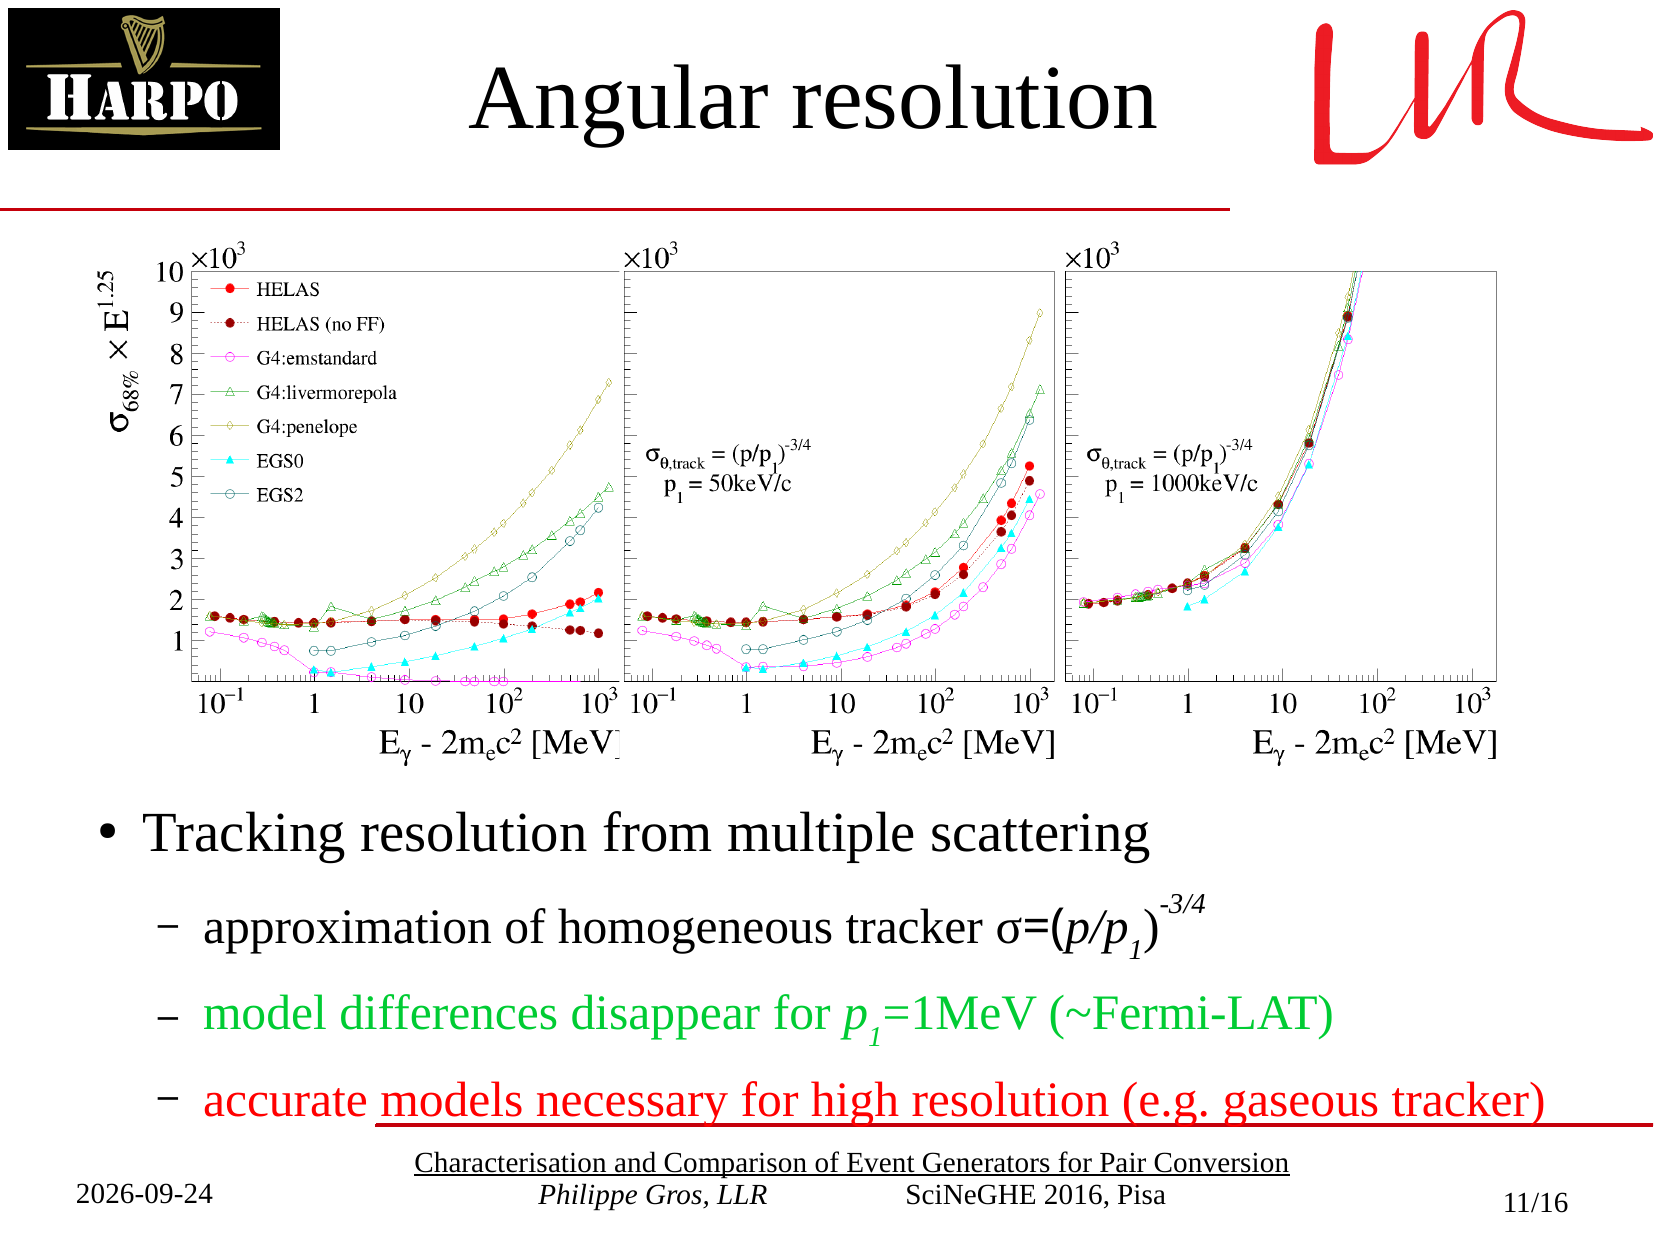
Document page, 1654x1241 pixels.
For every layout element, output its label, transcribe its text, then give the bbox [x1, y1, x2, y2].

list Tracking resolution from multiple scattering approximation of homogeneous tracker σ=(p/p1)-3/4 model differences disappear for p1=1MeV (~Fermi-LAT) accurate models necessary for high resolution (e.g. gaseous tracker) [82, 800, 1611, 1131]
picture [8, 8, 280, 150]
title Angular resolution [311, 0, 1317, 196]
picture [1317, 10, 1653, 165]
picture [93, 239, 1512, 772]
